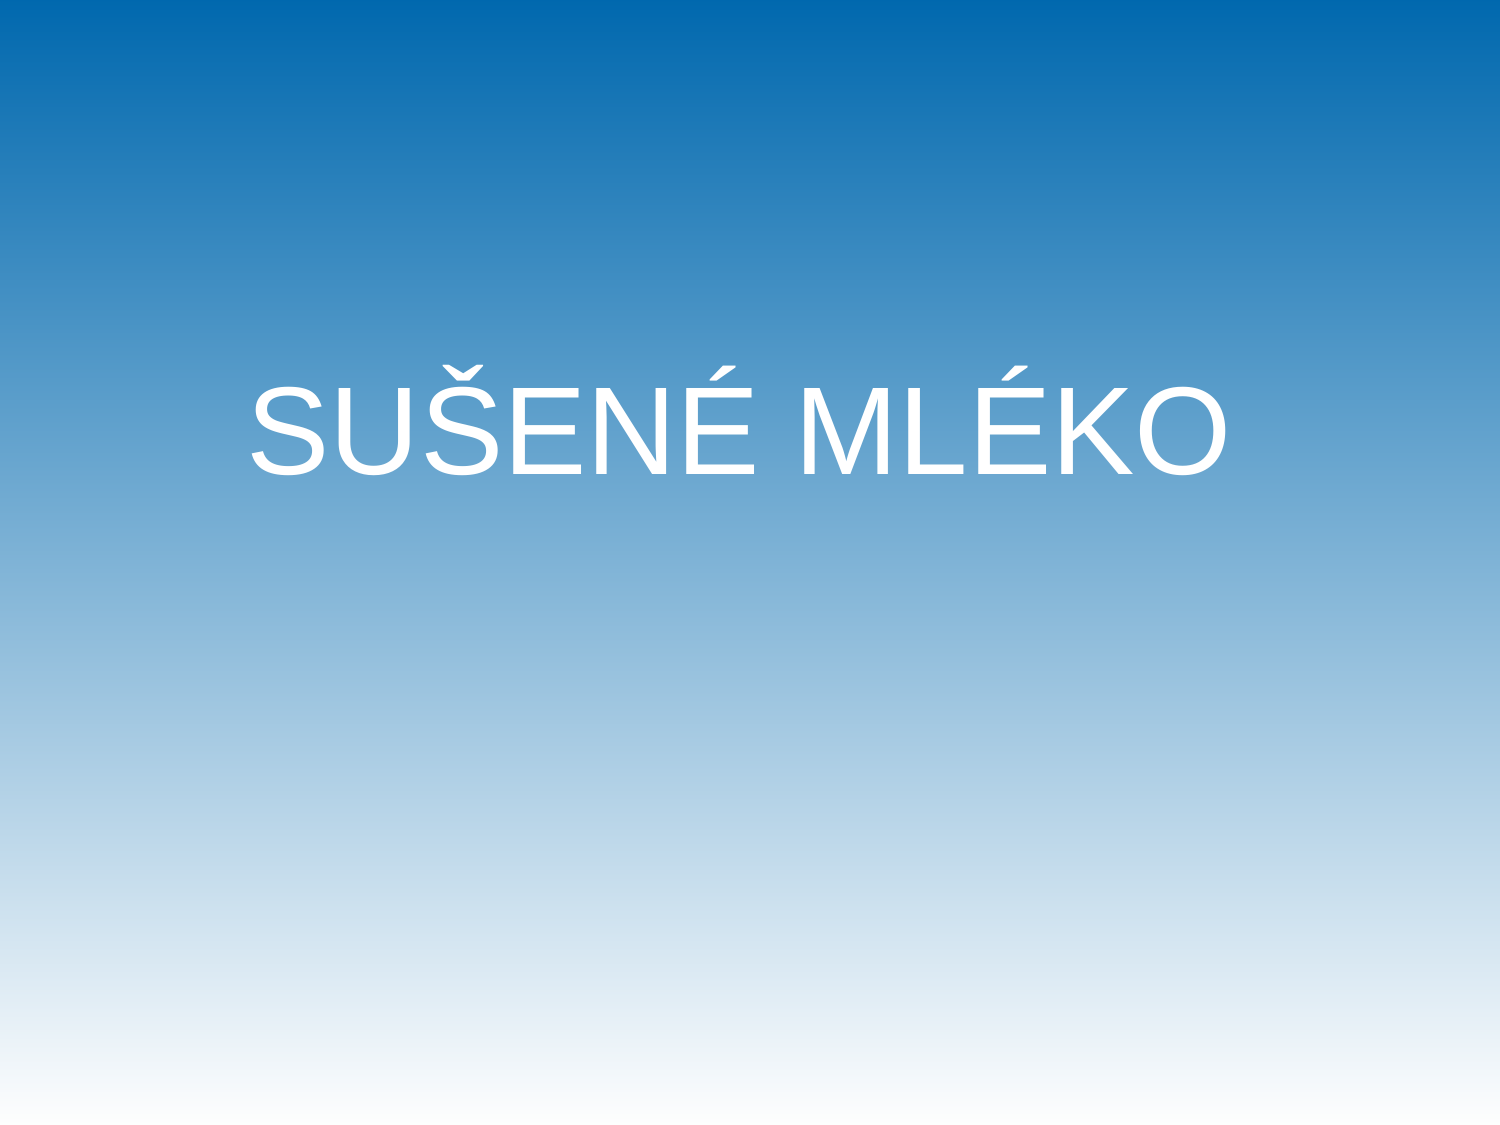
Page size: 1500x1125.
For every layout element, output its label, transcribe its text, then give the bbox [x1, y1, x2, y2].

title SUŠENÉ MLÉKO [64, 338, 1415, 526]
